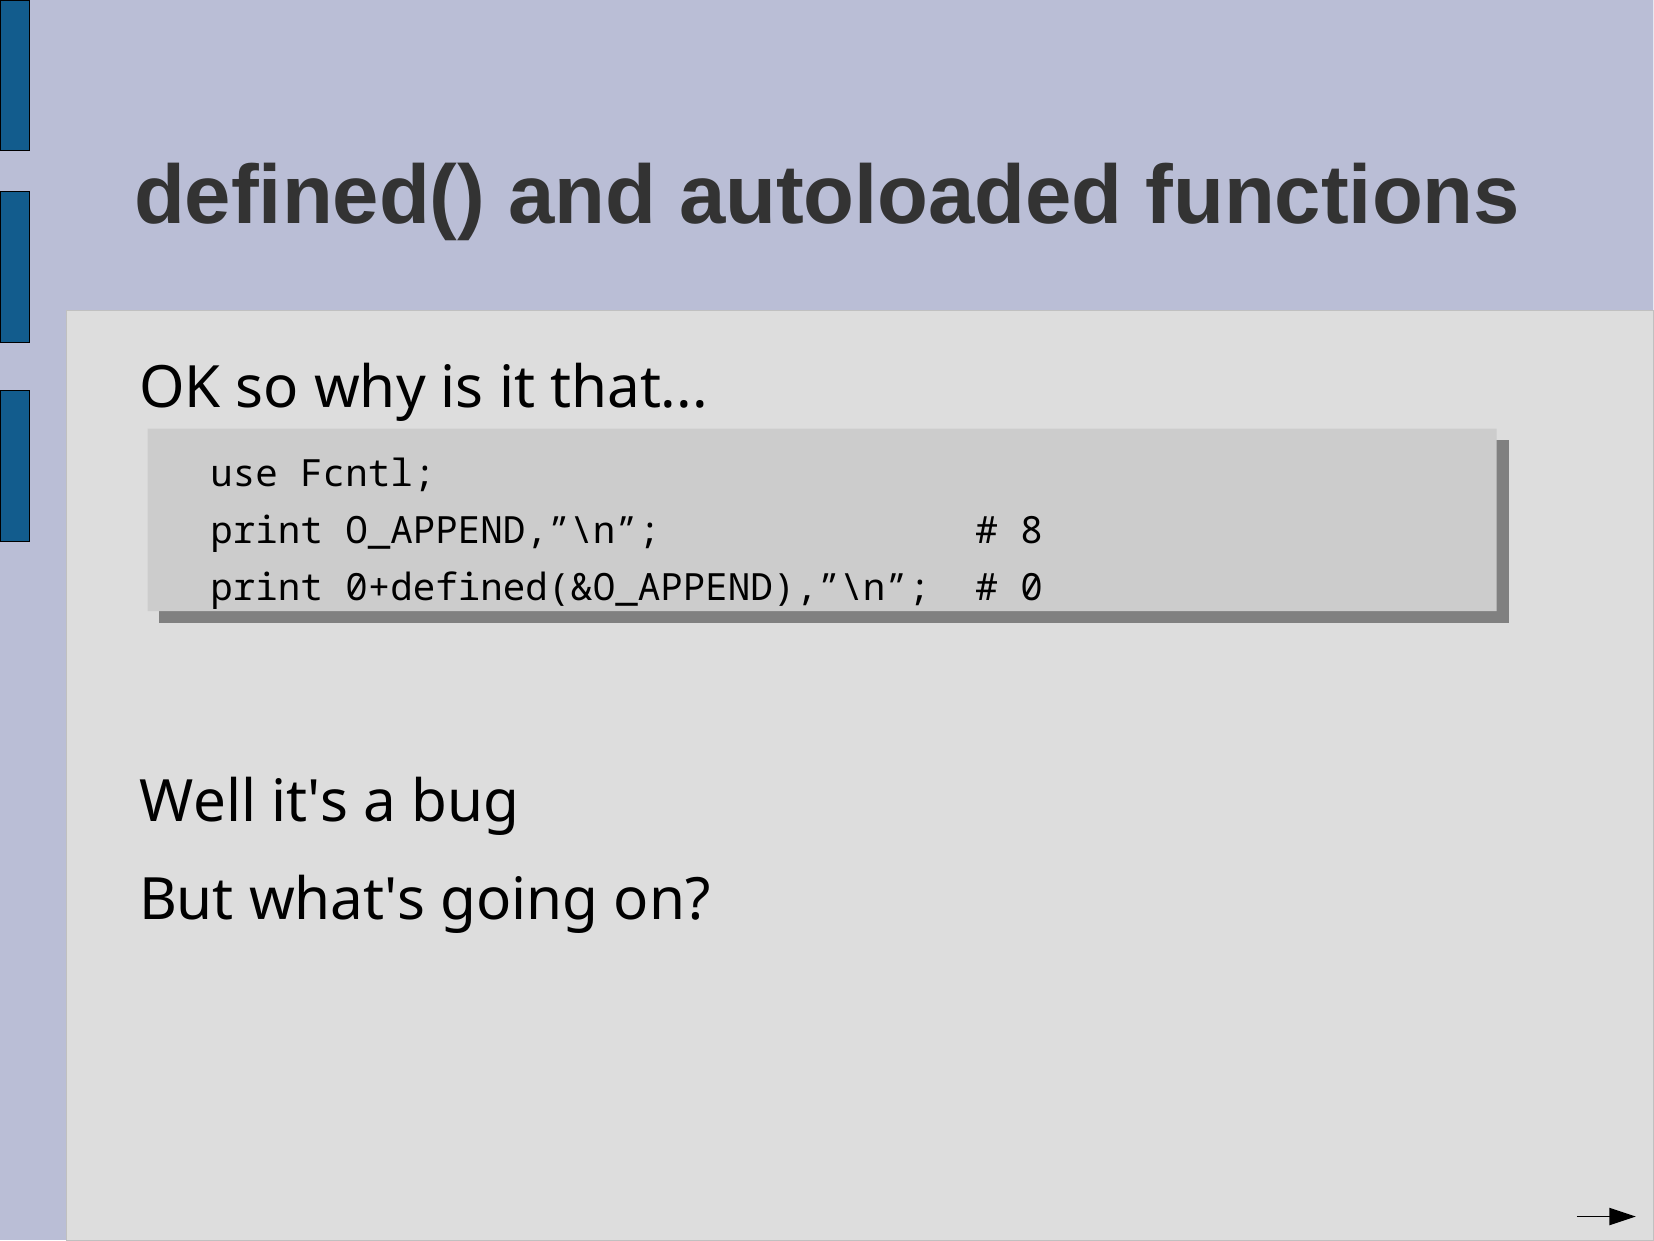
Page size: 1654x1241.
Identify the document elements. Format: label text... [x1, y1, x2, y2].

list OK so why is it that... Well it's a bug But what's going on? [121, 344, 1534, 849]
title defined() and autoloaded functions [121, 91, 1534, 299]
text_box use Fcntl; print O_APPEND,”\n”; # 8 print 0+defined(&O_APPEND),”\n”; # 0 [147, 428, 1497, 609]
